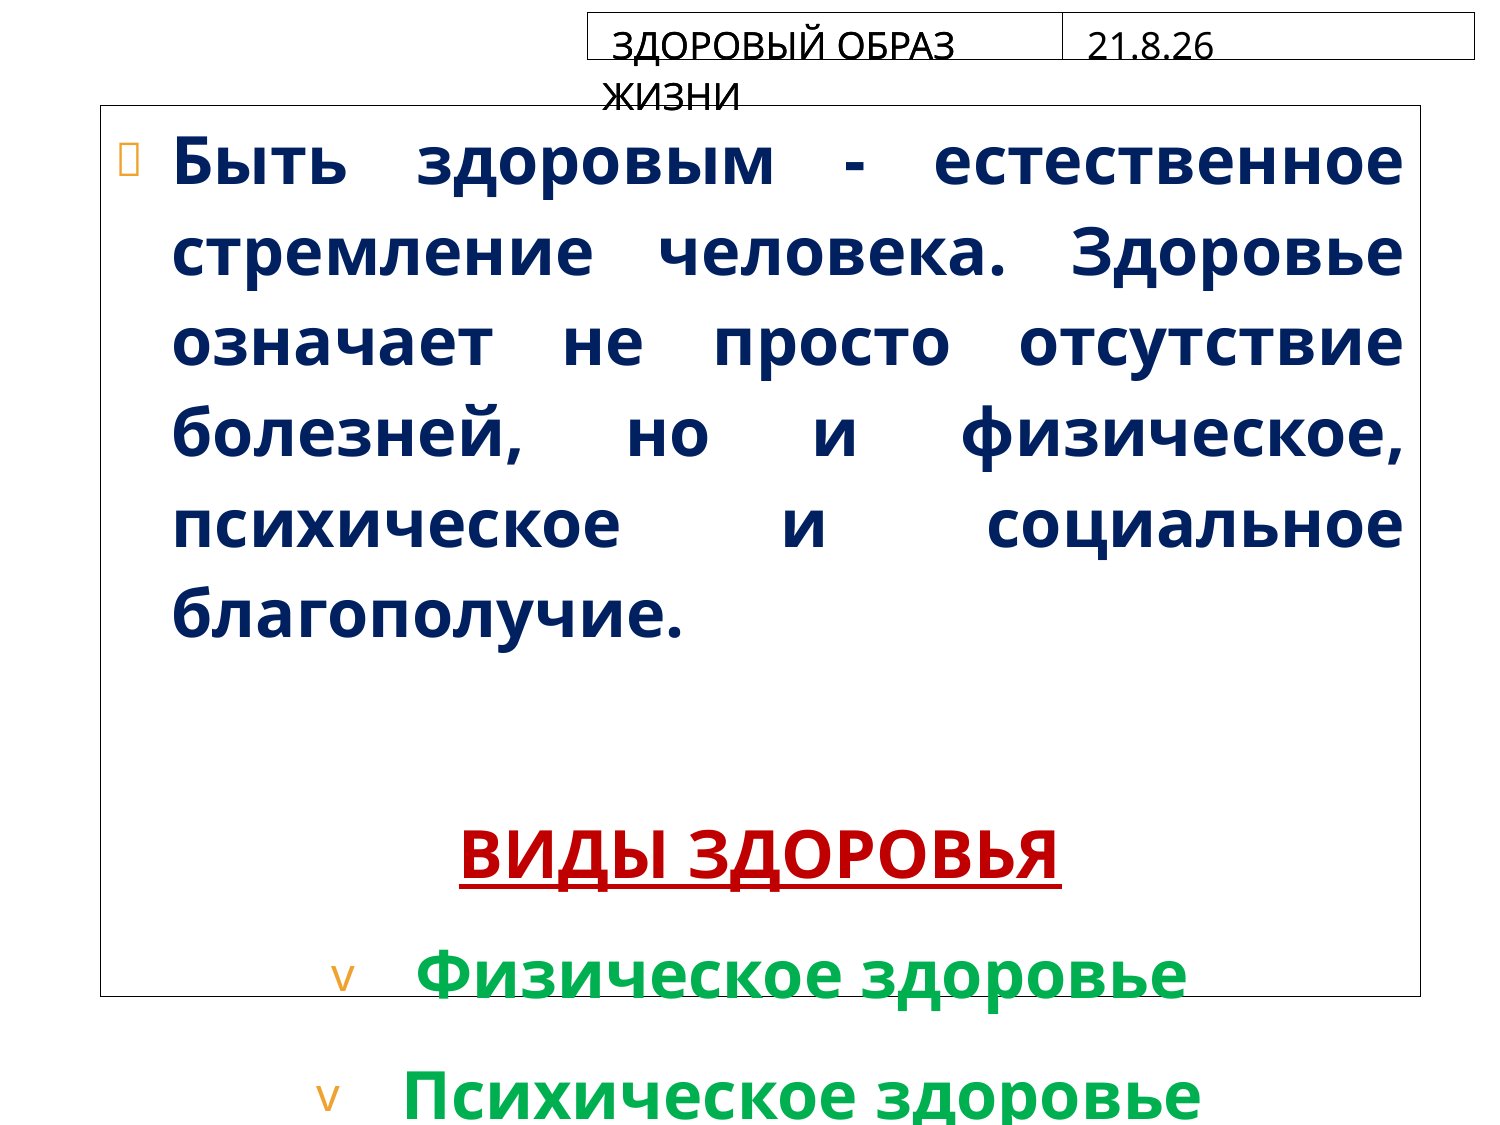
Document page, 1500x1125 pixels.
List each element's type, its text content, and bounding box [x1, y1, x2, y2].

list Быть здоровым - естественное стремление человека. Здоровье означает не просто отсутствие болезней, но и физическое, психическое и социальное благополучие. ВИДЫ ЗДОРОВЬЯ Физическое здоровье Психическое здоровье Нравственное здоровье [100, 105, 1421, 997]
footer ЗДОРОВЫЙ ОБРАЗ ЖИЗНИ [587, 12, 1063, 60]
